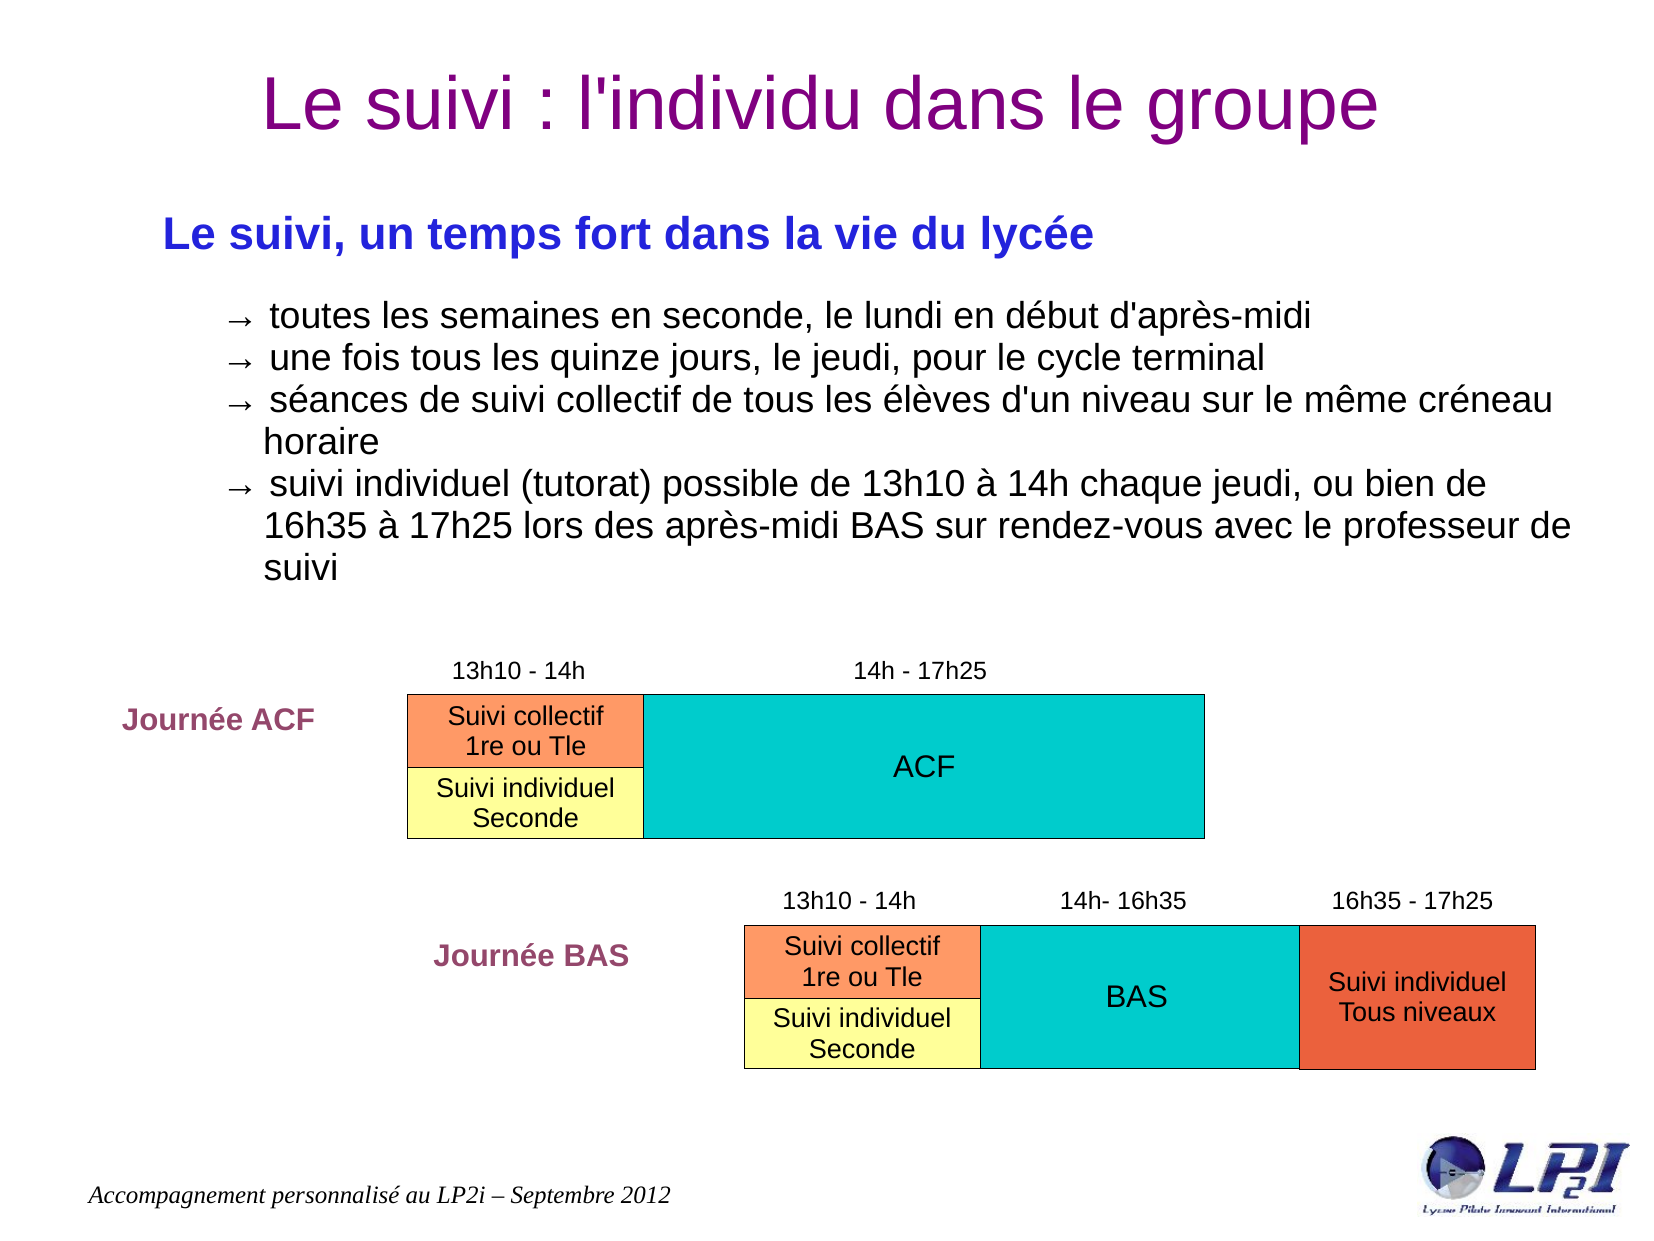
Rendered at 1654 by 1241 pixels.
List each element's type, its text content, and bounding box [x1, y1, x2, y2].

text_box Suivi collectif 1re ou Tle [407, 694, 644, 767]
picture [1417, 1133, 1630, 1217]
text_box 14h- 16h35 [1045, 879, 1312, 939]
text_box Journée BAS [425, 919, 638, 993]
text_box ACF [644, 694, 1205, 839]
text_box Le suivi, un temps fort dans la vie du lycée [147, 200, 1211, 268]
text_box 14h - 17h25 [838, 649, 1105, 709]
text_box Suivi individuel Tous niveaux [1299, 925, 1536, 1070]
text_box 16h35 - 17h25 [1316, 879, 1583, 939]
text_box 13h10 - 14h [767, 879, 1034, 939]
text_box Suivi collectif 1re ou Tle [744, 925, 981, 998]
text_box Suivi individuel Seconde [744, 998, 981, 1069]
text_box Suivi individuel Seconde [407, 767, 644, 839]
text_box 13h10 - 14h [437, 649, 703, 709]
text_box Journée ACF [112, 682, 325, 756]
title Le suivi : l'individu dans le groupe [76, 29, 1565, 178]
text_box BAS [981, 925, 1299, 1069]
text_box → toutes les semaines en seconde, le lundi en début d'après-midi → une fois tous les quinze jours, le jeudi, pour le cycle terminal → séances de suivi collectif de tous les élèves d'un niveau sur le même créneau horaire → suivi individuel (tutorat) possible de 13h10 à 14h chaque jeudi, ou bien de 16h35 à 17h25 lors des après-midi BAS sur rendez-vous avec le professeur de suivi [206, 287, 1595, 597]
